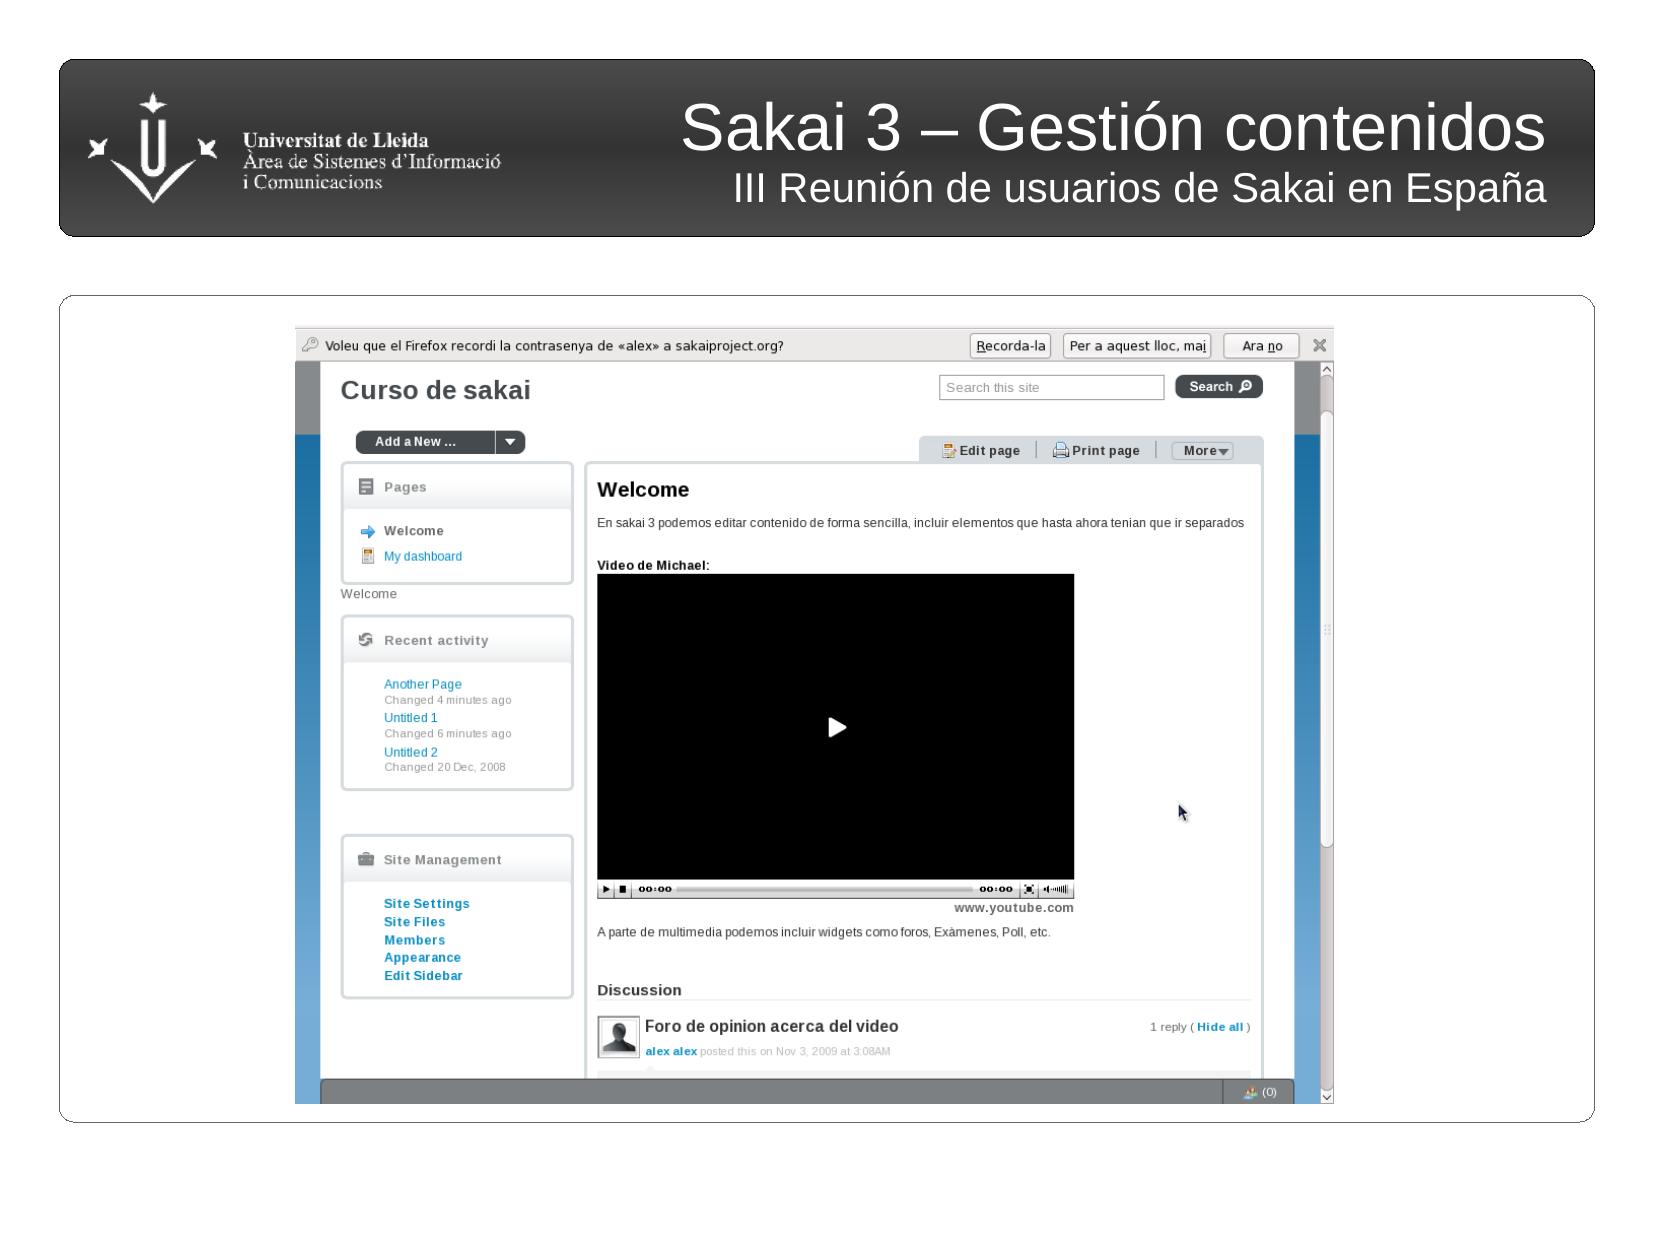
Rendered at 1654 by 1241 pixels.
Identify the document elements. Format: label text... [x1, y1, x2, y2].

title Sakai 3 – Gestión contenidos III Reunión de usuarios de Sakai en España [501, 76, 1548, 225]
picture [295, 324, 1334, 1104]
picture [64, 75, 530, 225]
